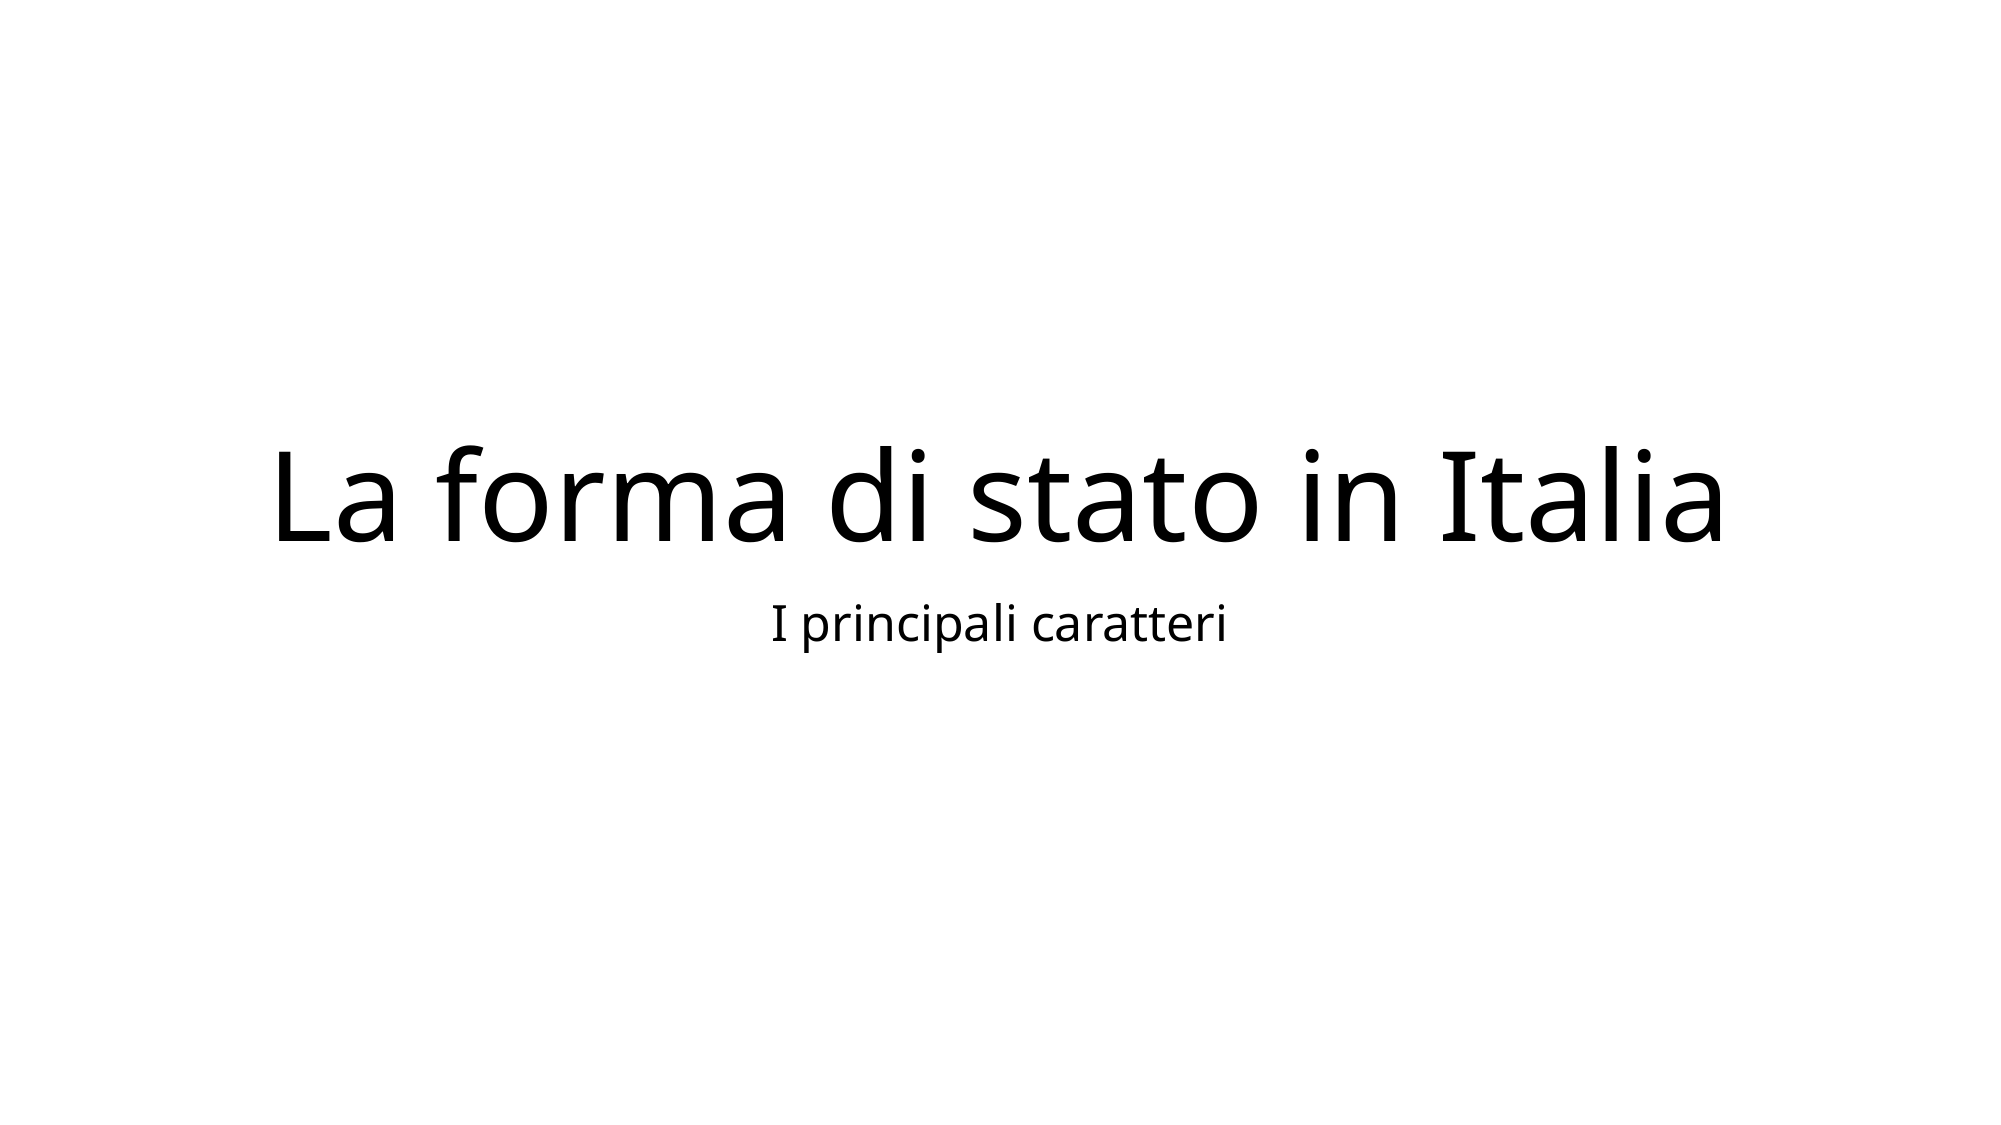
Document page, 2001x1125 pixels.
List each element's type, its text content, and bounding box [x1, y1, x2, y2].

title La forma di stato in Italia [249, 184, 1750, 576]
subtitle I principali caratteri [249, 590, 1750, 863]
